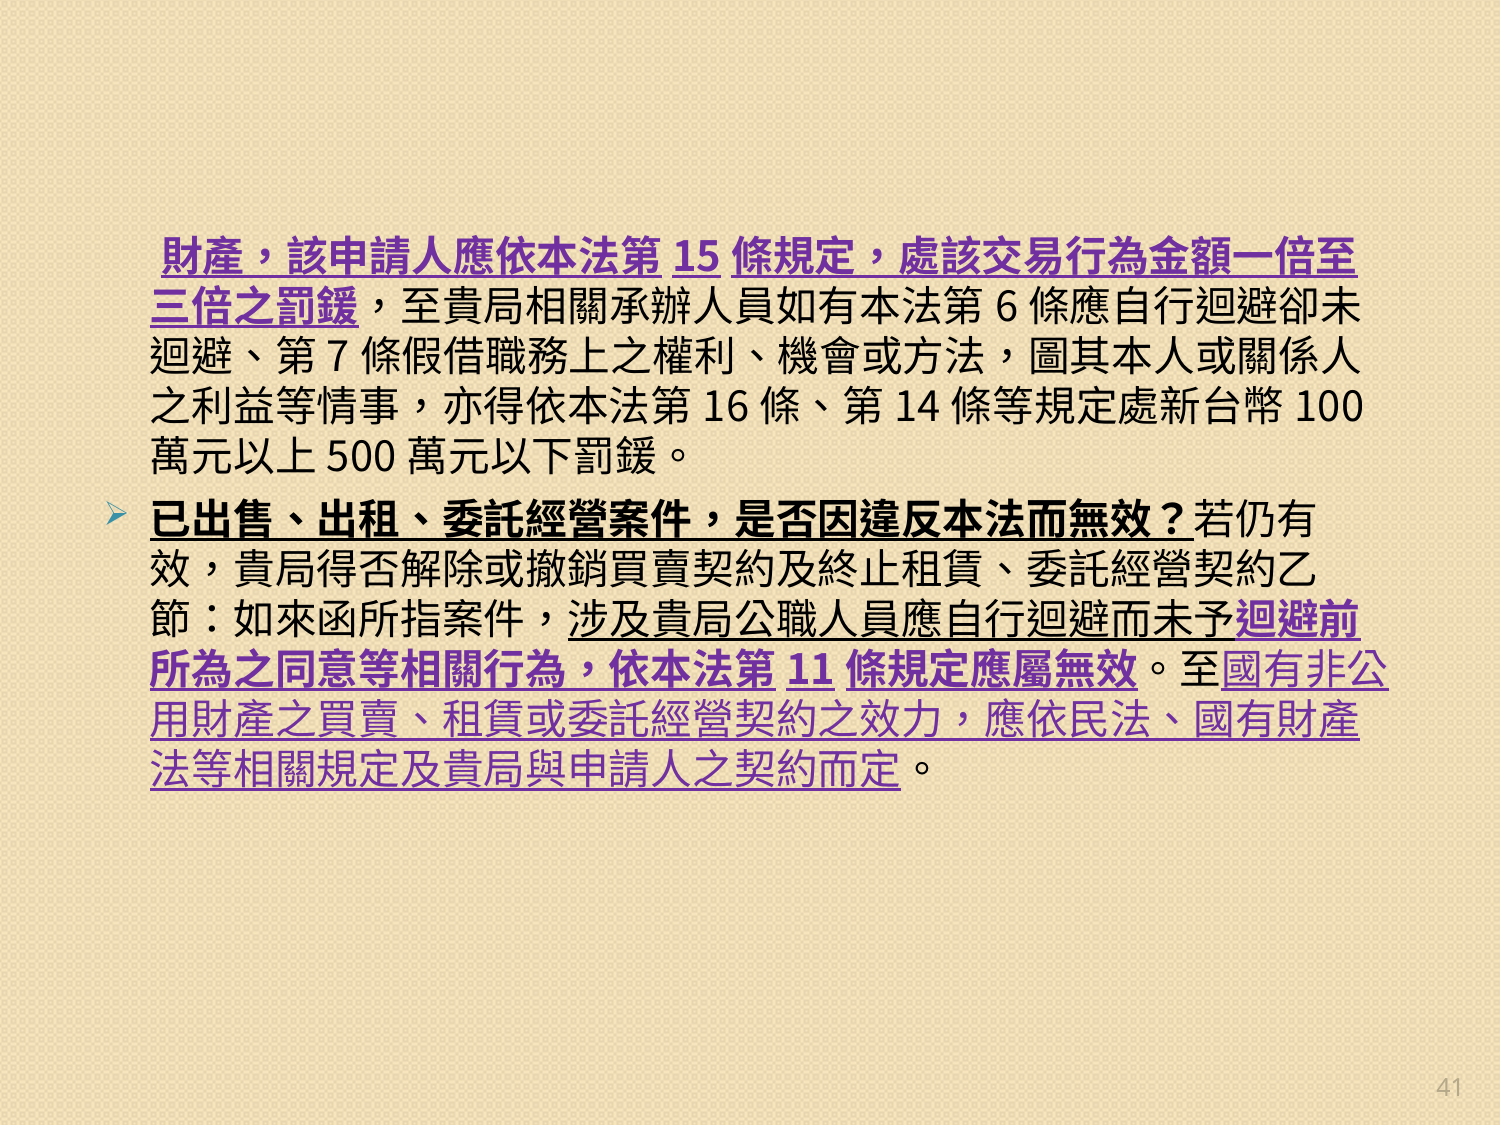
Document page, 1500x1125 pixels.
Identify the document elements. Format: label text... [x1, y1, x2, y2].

picture [0, 0, 1500, 1125]
slide_number <編號> [1413, 1034, 1488, 1113]
list 財產，該申請人應依本法第15條規定，處該交易行為金額一倍至三倍之罰鍰，至貴局相關承辦人員如有本法第6條應自行迴避卻未迴避、第7條假借職務上之權利、機會或方法，圖其本人或關係人之利益等情事，亦得依本法第16條、第14條等規定處新台幣100萬元以上500萬元以下罰鍰。 已出售、出租、委託經營案件，是否因違反本法而無效？若仍有效，貴局得否解除或撤銷買賣契約及終止租賃、委託經營契約乙節：如來函所指案件，涉及貴局公職人員應自行迴避而未予迴避前所為之同意等相關行為，依本法第11條規定應屬無效。至國有非公用財產之買賣、租賃或委託經營契約之效力，應依民法、國有財產法等相關規定及貴局與申請人之契約而定。 [75, 222, 1413, 1005]
